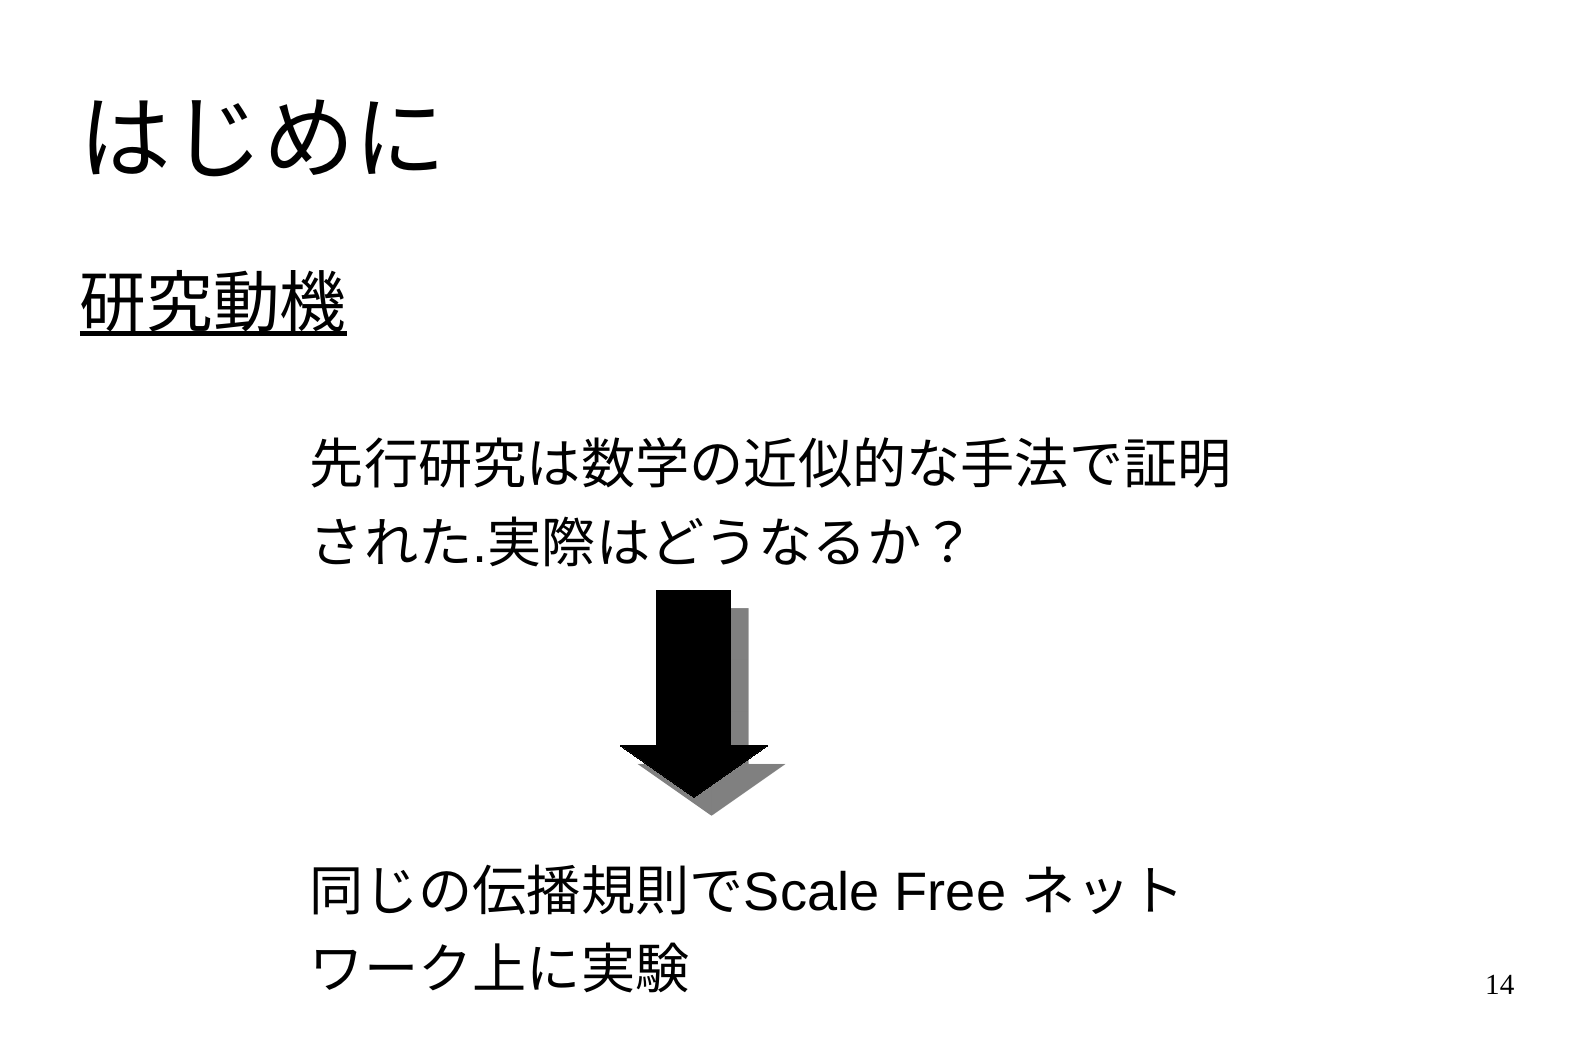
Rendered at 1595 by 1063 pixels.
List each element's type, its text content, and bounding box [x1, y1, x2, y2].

subtitle 研究動機 [79, 248, 1515, 951]
title はじめに [79, 42, 1515, 220]
text_box 同じの伝播規則でScale Free ネットワーク上に実験 [295, 951, 1241, 970]
